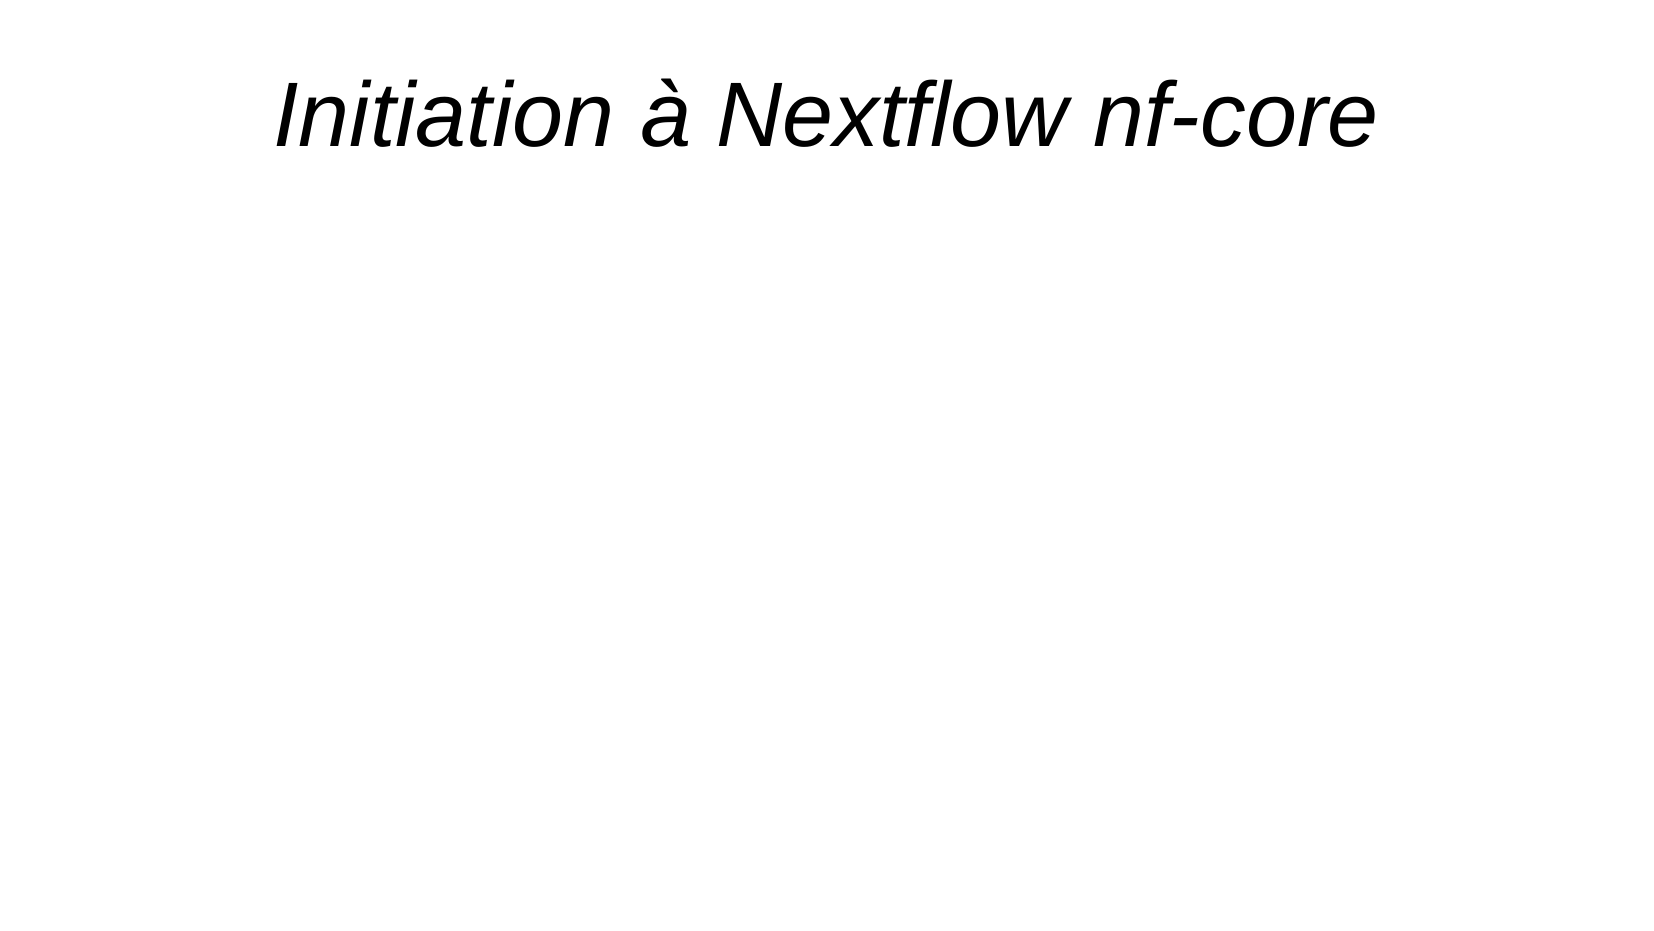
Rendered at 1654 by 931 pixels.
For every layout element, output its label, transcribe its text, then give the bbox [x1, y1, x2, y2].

title Initiation à Nextflow nf-core [82, 37, 1571, 193]
